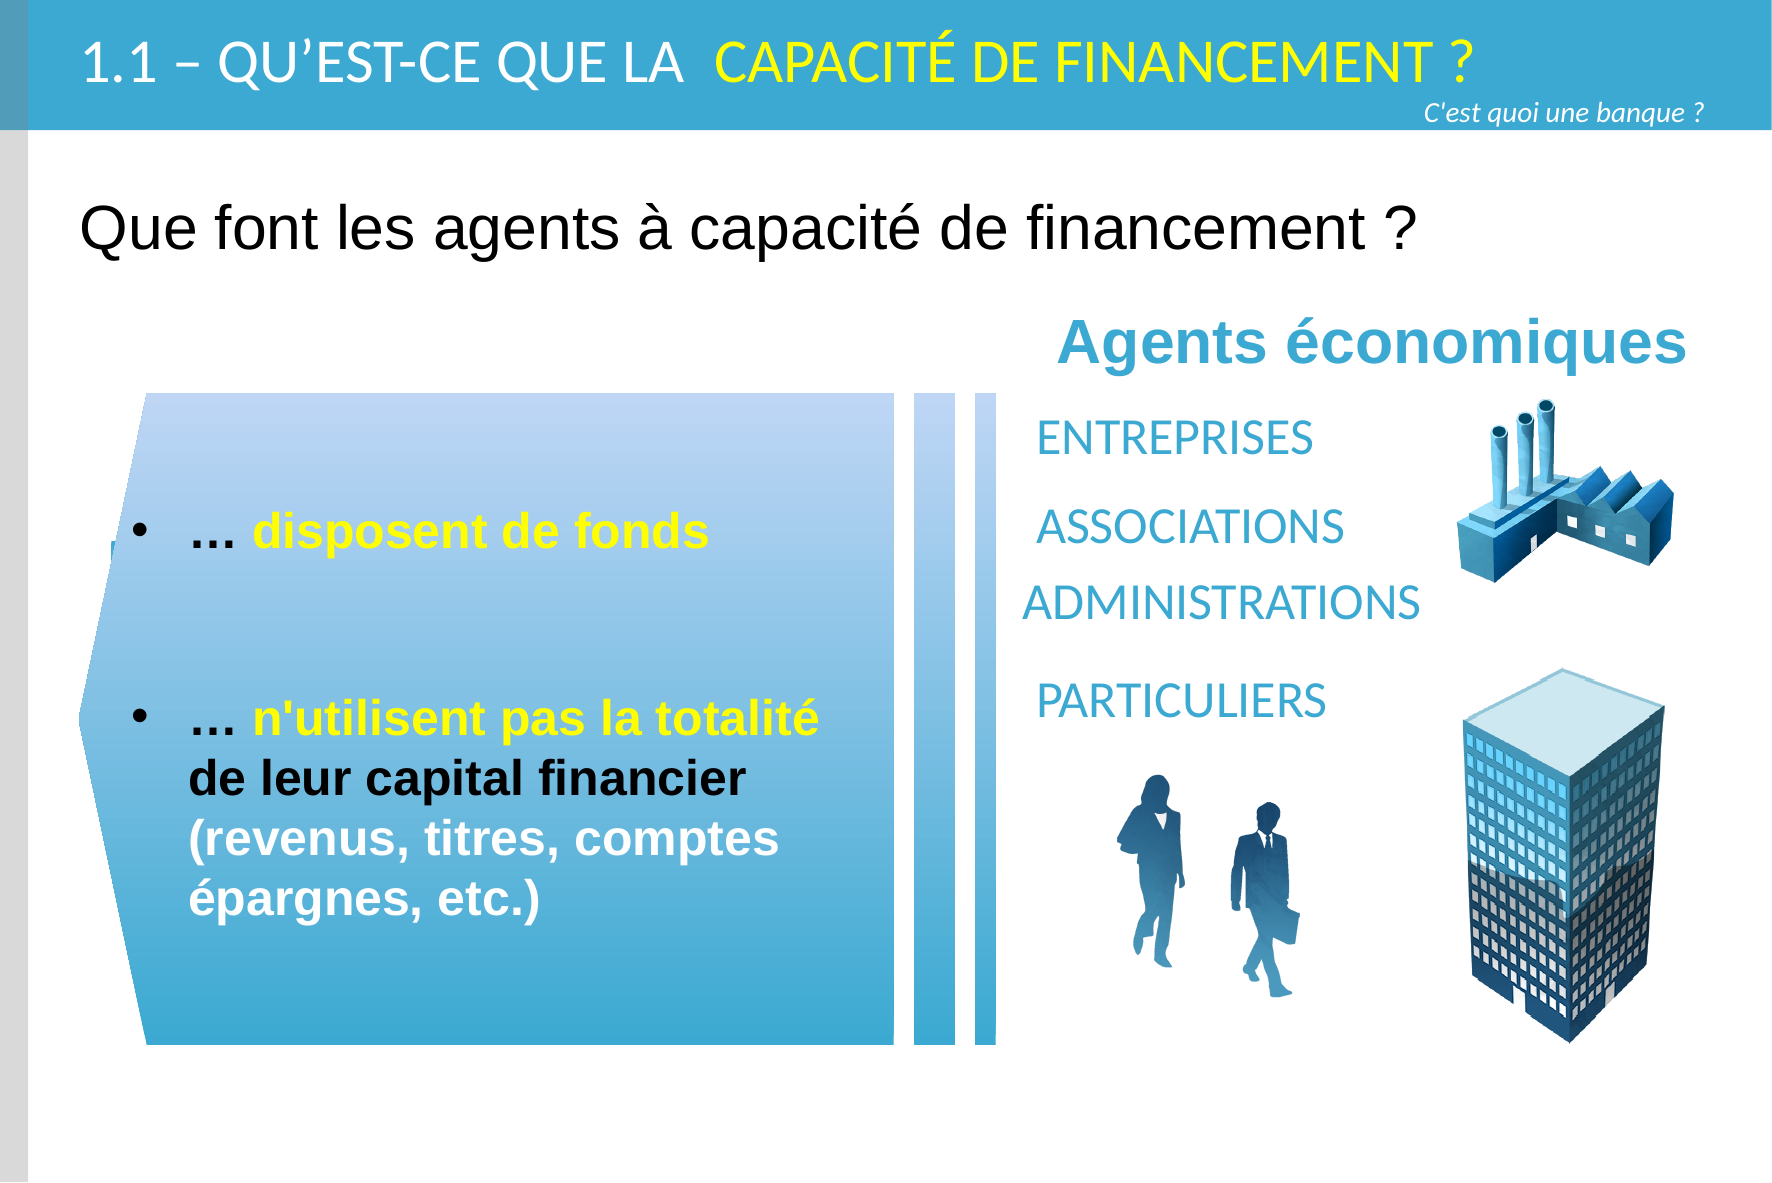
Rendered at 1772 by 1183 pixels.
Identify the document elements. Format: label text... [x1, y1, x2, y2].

text_box [975, 393, 996, 1046]
text_box [914, 393, 955, 1046]
picture [1096, 771, 1201, 972]
list 1.1 – QU’EST-CE QUE LA CAPACITÉ DE FINANCEMENT ? [2, 19, 1772, 96]
list ASSOCIATIONS [1036, 491, 1467, 555]
list Agents économiques [995, 263, 1751, 415]
text_box [78, 393, 894, 1046]
picture [1437, 415, 1678, 601]
text_box … disposent de fonds [117, 491, 891, 567]
list ADMINISTRATIONS [1007, 567, 1438, 631]
list PARTICULIERS [1036, 665, 1414, 729]
picture [1414, 643, 1751, 1054]
picture [1222, 798, 1305, 1000]
text_box … n'utilisent pas la totalité de leur capital financier (revenus, titres, comptes épargnes, etc.) [117, 677, 891, 934]
list ENTREPRISES [1036, 402, 1467, 466]
list Que font les agents à capacité de financement ? [3, 186, 1772, 263]
